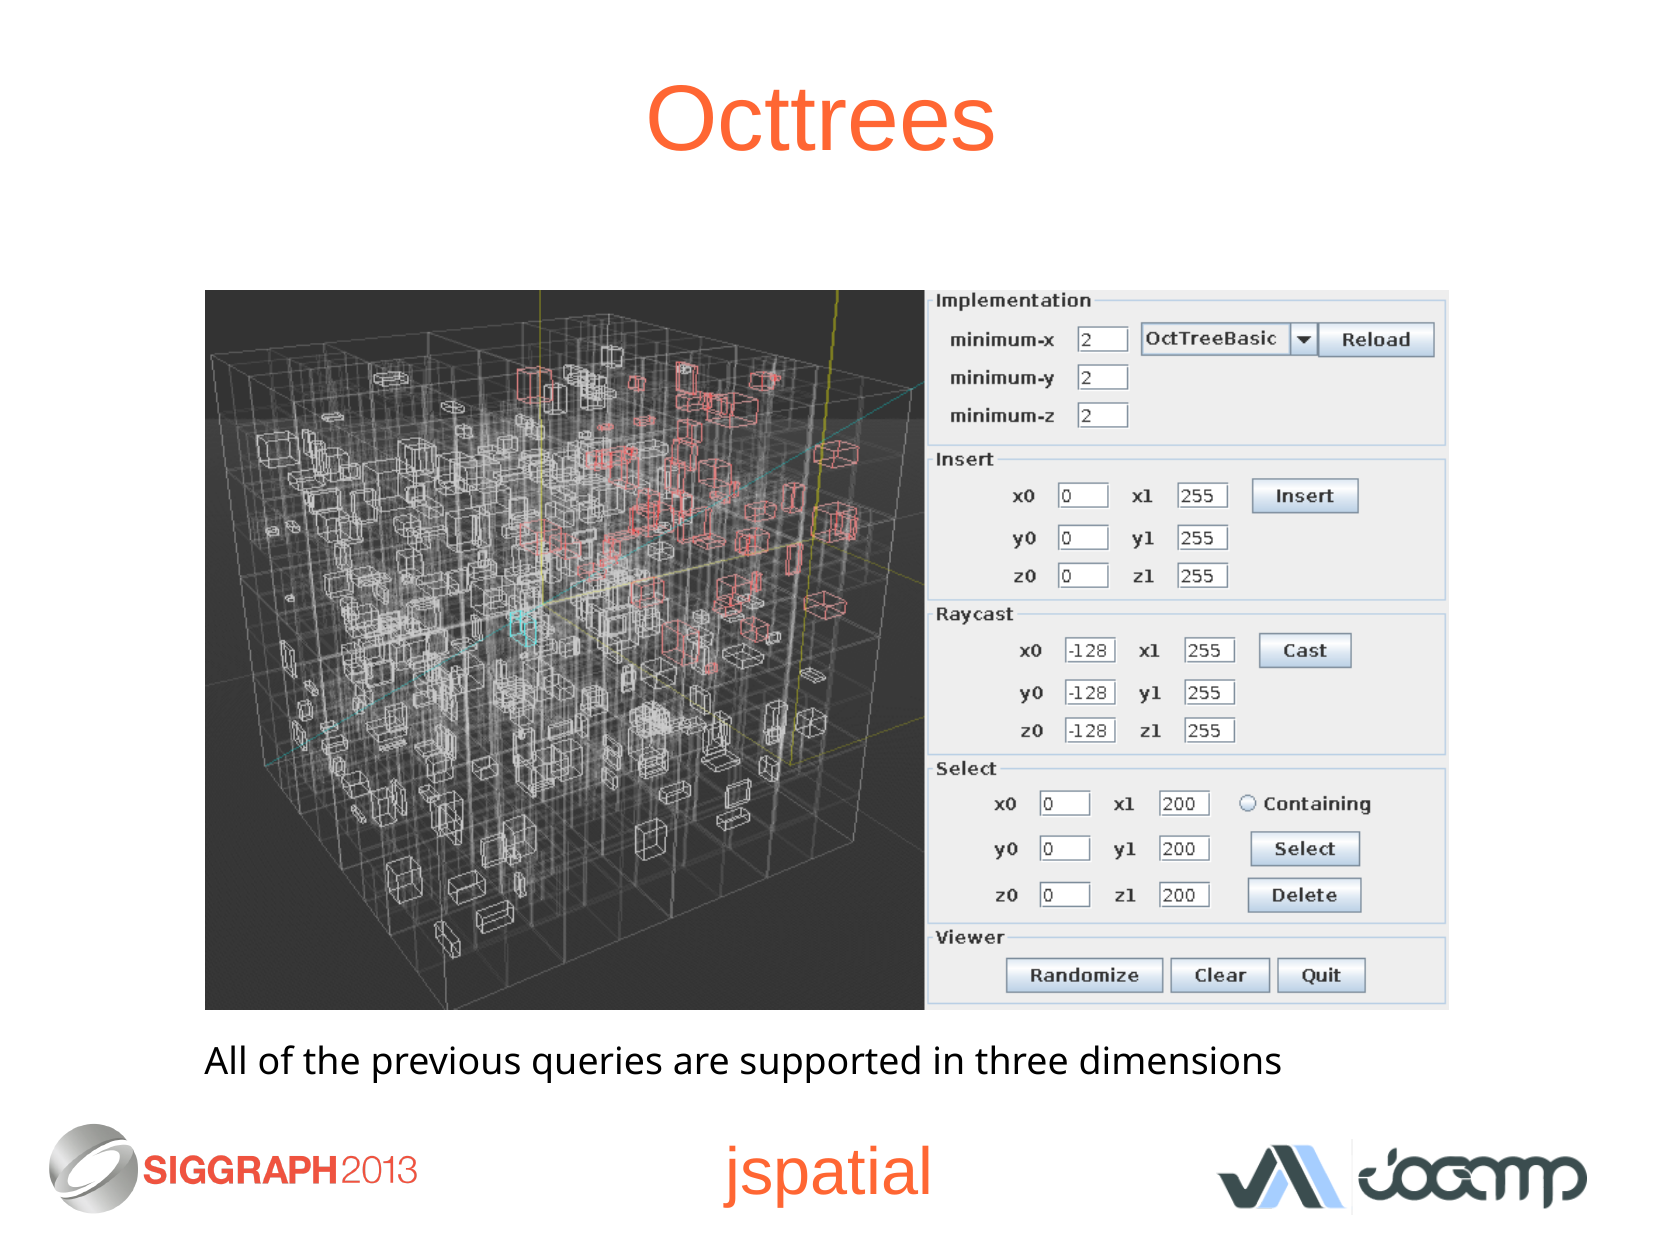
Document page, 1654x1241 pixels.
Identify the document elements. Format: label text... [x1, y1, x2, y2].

picture [1215, 1139, 1587, 1215]
title Octtrees [68, 49, 1576, 188]
title jspatial [642, 1125, 1016, 1217]
picture [205, 290, 1449, 1010]
text_box All of the previous queries are supported in three dimensions [189, 1027, 1371, 1086]
picture [45, 1122, 421, 1215]
